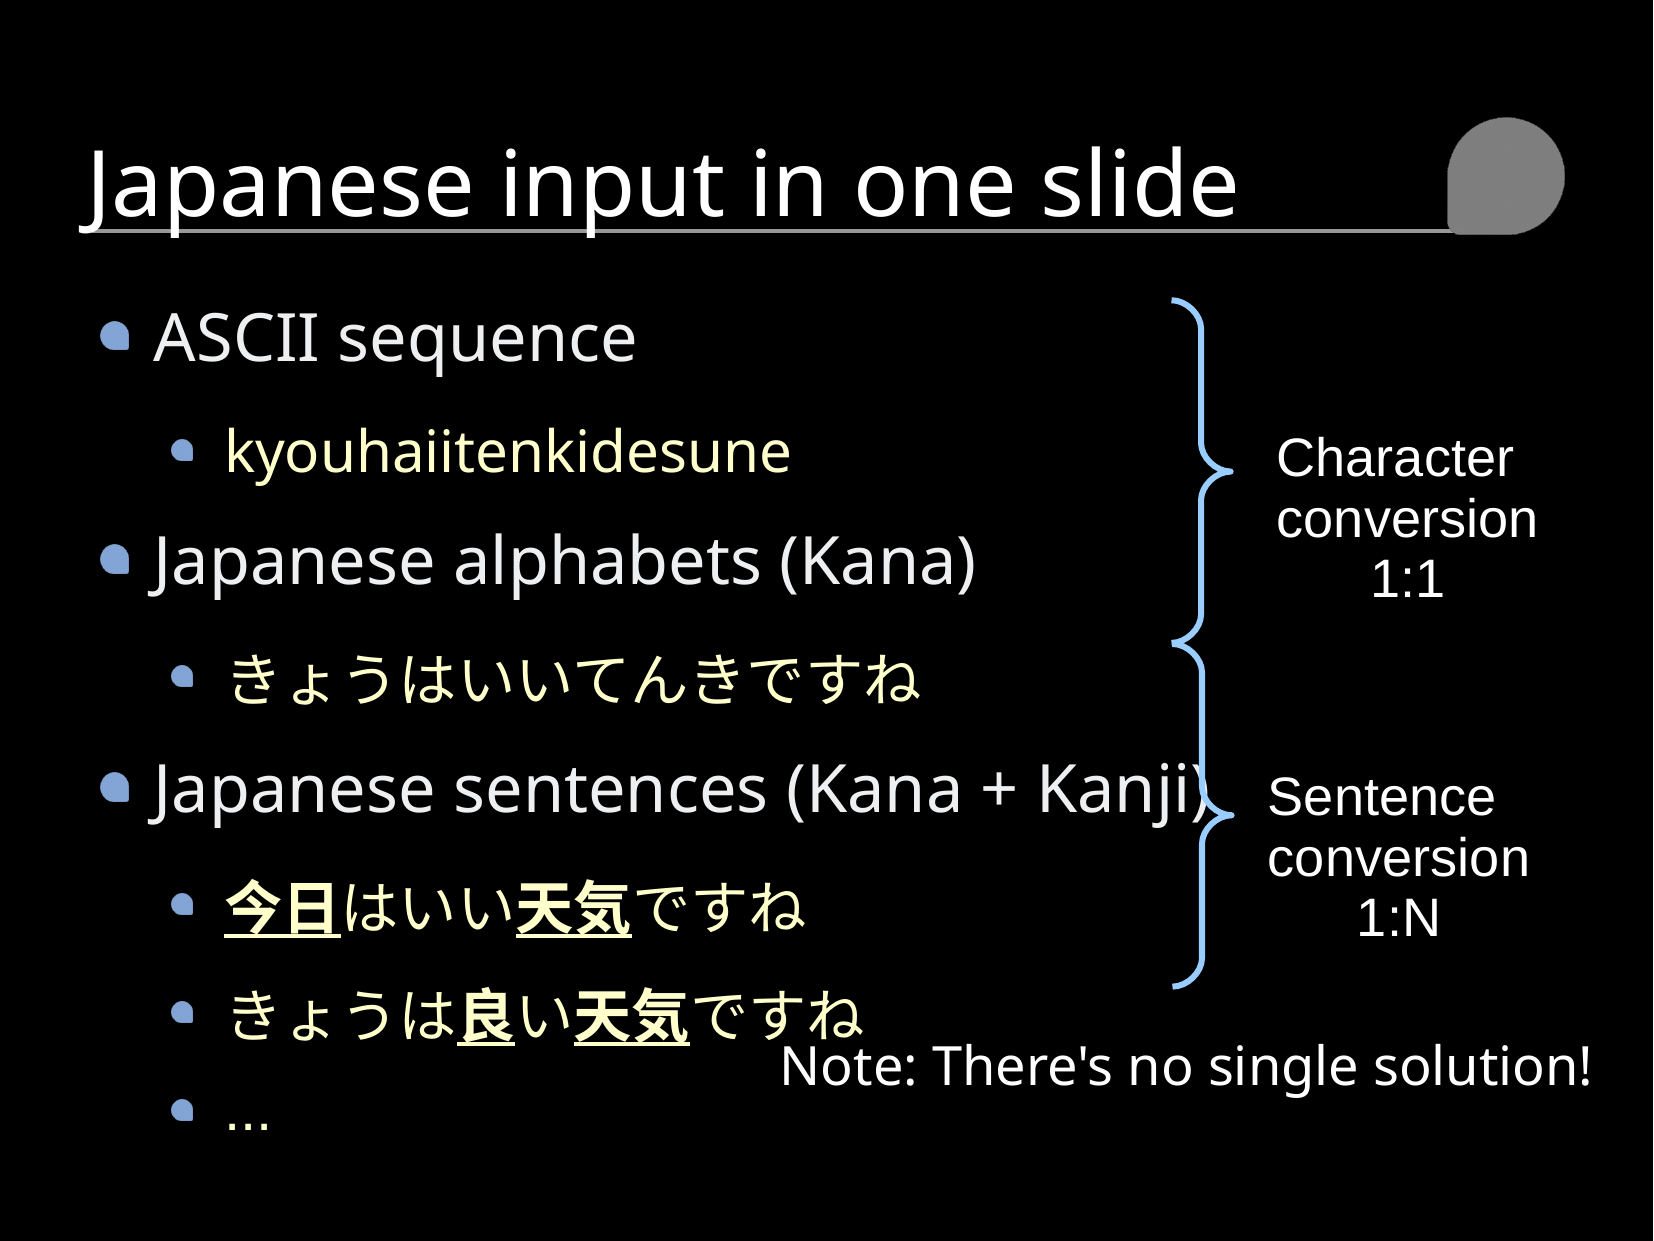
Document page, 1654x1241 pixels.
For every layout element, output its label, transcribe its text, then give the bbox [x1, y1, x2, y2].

list ASCII sequence kyouhaiitenkidesune Japanese alphabets (Kana) きょうはいいてんきですね Japanese sentences (Kana + Kanji) 今日はいい天気ですね きょうは良い天気ですね ... [82, 290, 1653, 1062]
title Japanese input in one slide [86, 112, 1575, 249]
text_box Note: There's no single solution! [765, 1020, 1576, 1098]
picture [171, 1099, 193, 1121]
text_box Character conversion 1:1 [1261, 420, 1576, 618]
text_box Sentence conversion 1:N [1252, 759, 1626, 957]
